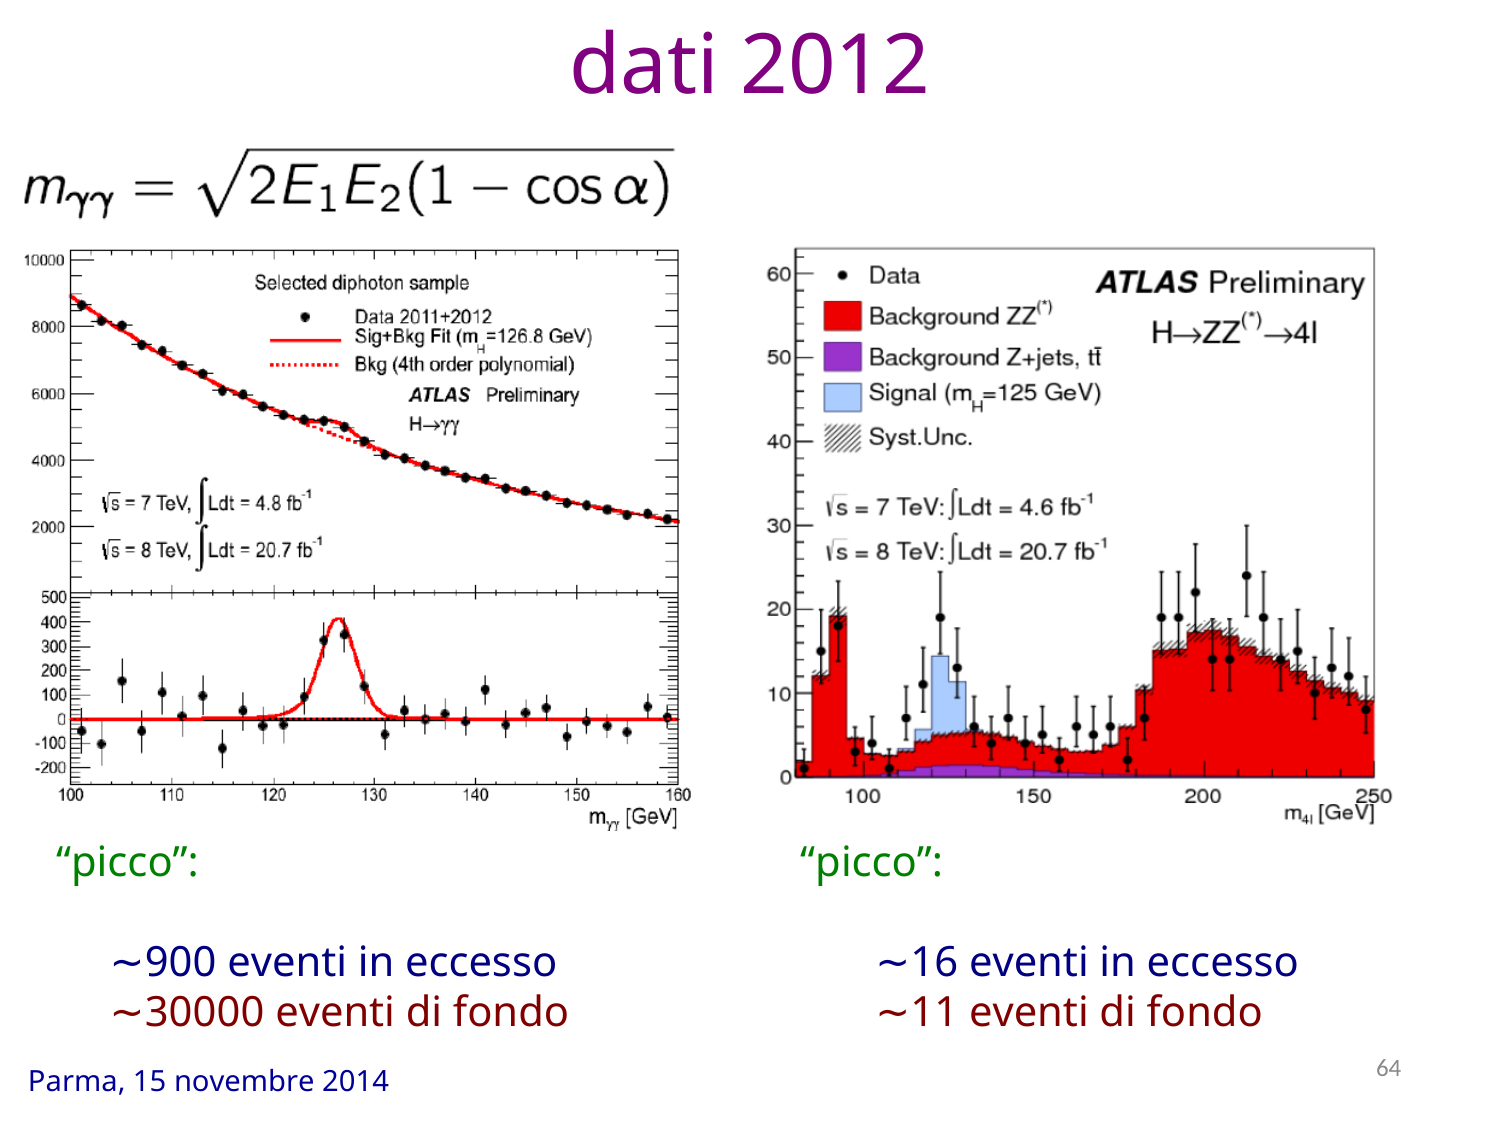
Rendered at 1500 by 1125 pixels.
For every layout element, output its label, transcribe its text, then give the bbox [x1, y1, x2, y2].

picture [23, 147, 677, 220]
picture [17, 239, 698, 831]
text_box “picco”: ∼900 eventi in eccesso ∼30000 eventi di fondo [41, 831, 680, 1105]
text_box “picco”: ∼16 eventi in eccesso ∼11 eventi di fondo [785, 826, 1424, 1105]
text_box dati 2012 [41, 0, 1459, 119]
picture [755, 236, 1401, 827]
